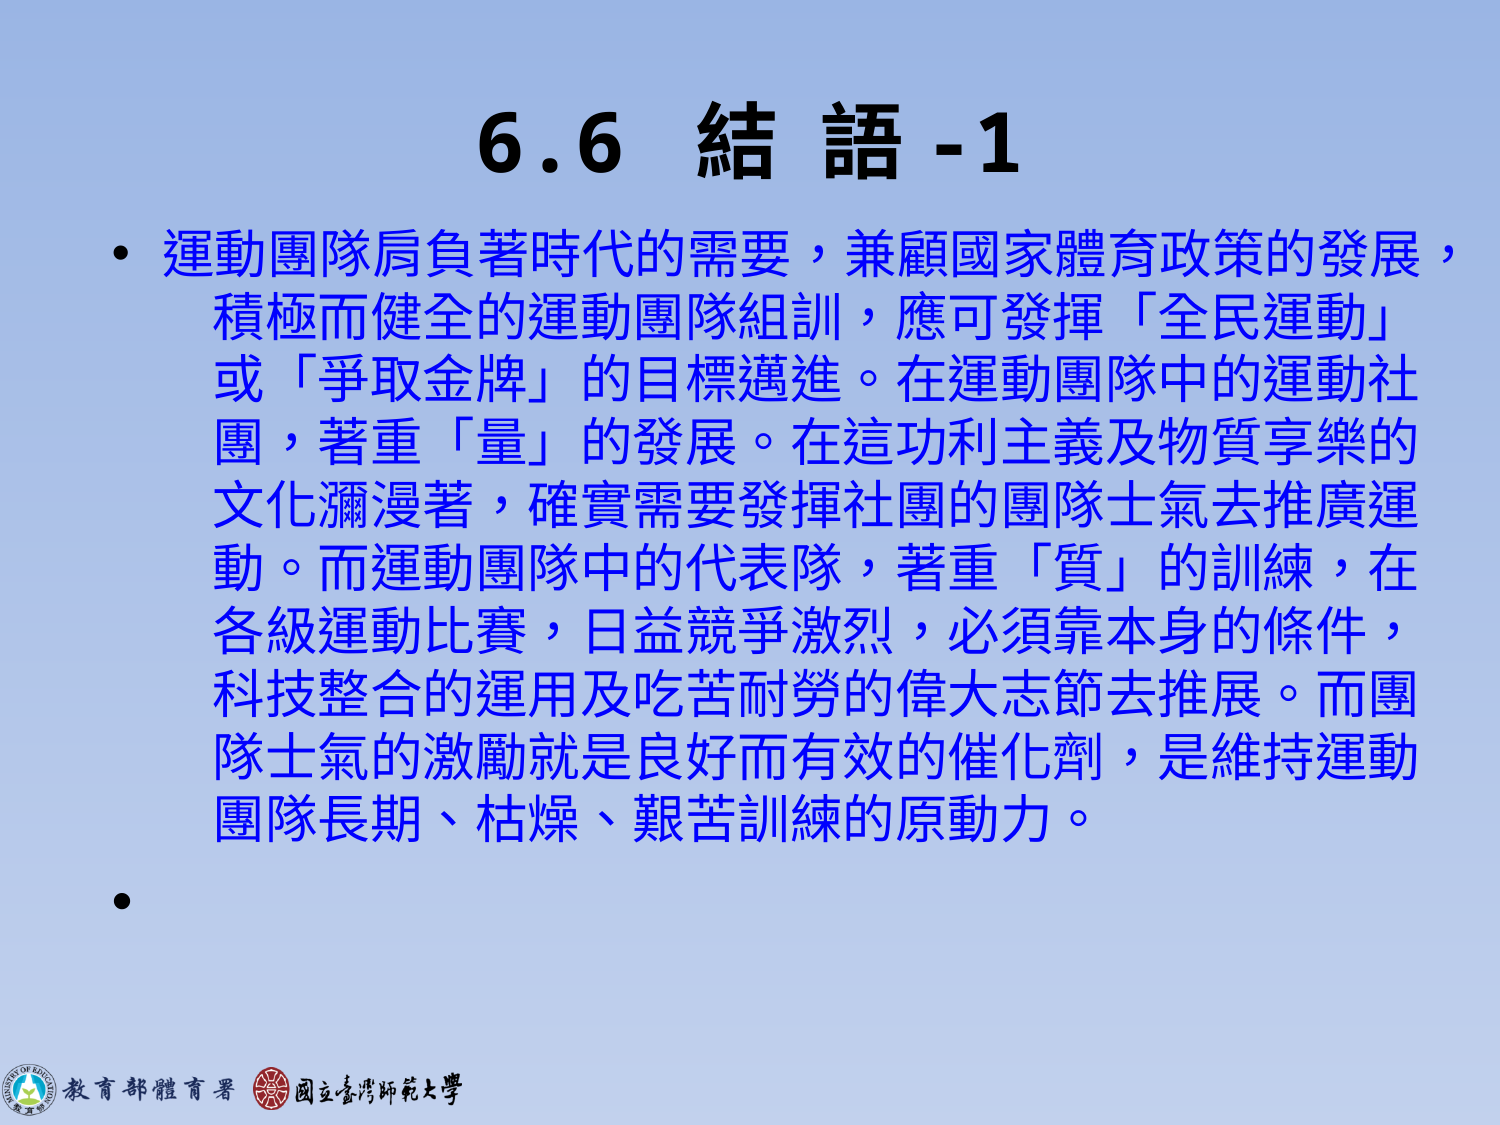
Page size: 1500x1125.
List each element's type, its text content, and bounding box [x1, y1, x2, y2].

list 運動團隊肩負著時代的需要，兼顧國家體育政策的發展，積極而健全的運動團隊組訓，應可發揮「全民運動」或「爭取金牌」的目標邁進。在運動團隊中的運動社團，著重「量」的發展。在這功利主義及物質享樂的文化瀰漫著，確實需要發揮社團的團隊士氣去推廣運動。而運動團隊中的代表隊，著重「質」的訓練，在各級運動比賽，日益競爭激烈，必須靠本身的條件，科技整合的運用及吃苦耐勞的偉大志節去推展。而團隊士氣的激勵就是良好而有效的催化劑，是維持運動團隊長期、枯燥、艱苦訓練的原動力。 [96, 213, 1447, 1004]
title 6.6 結 語-1 [75, 45, 1426, 233]
